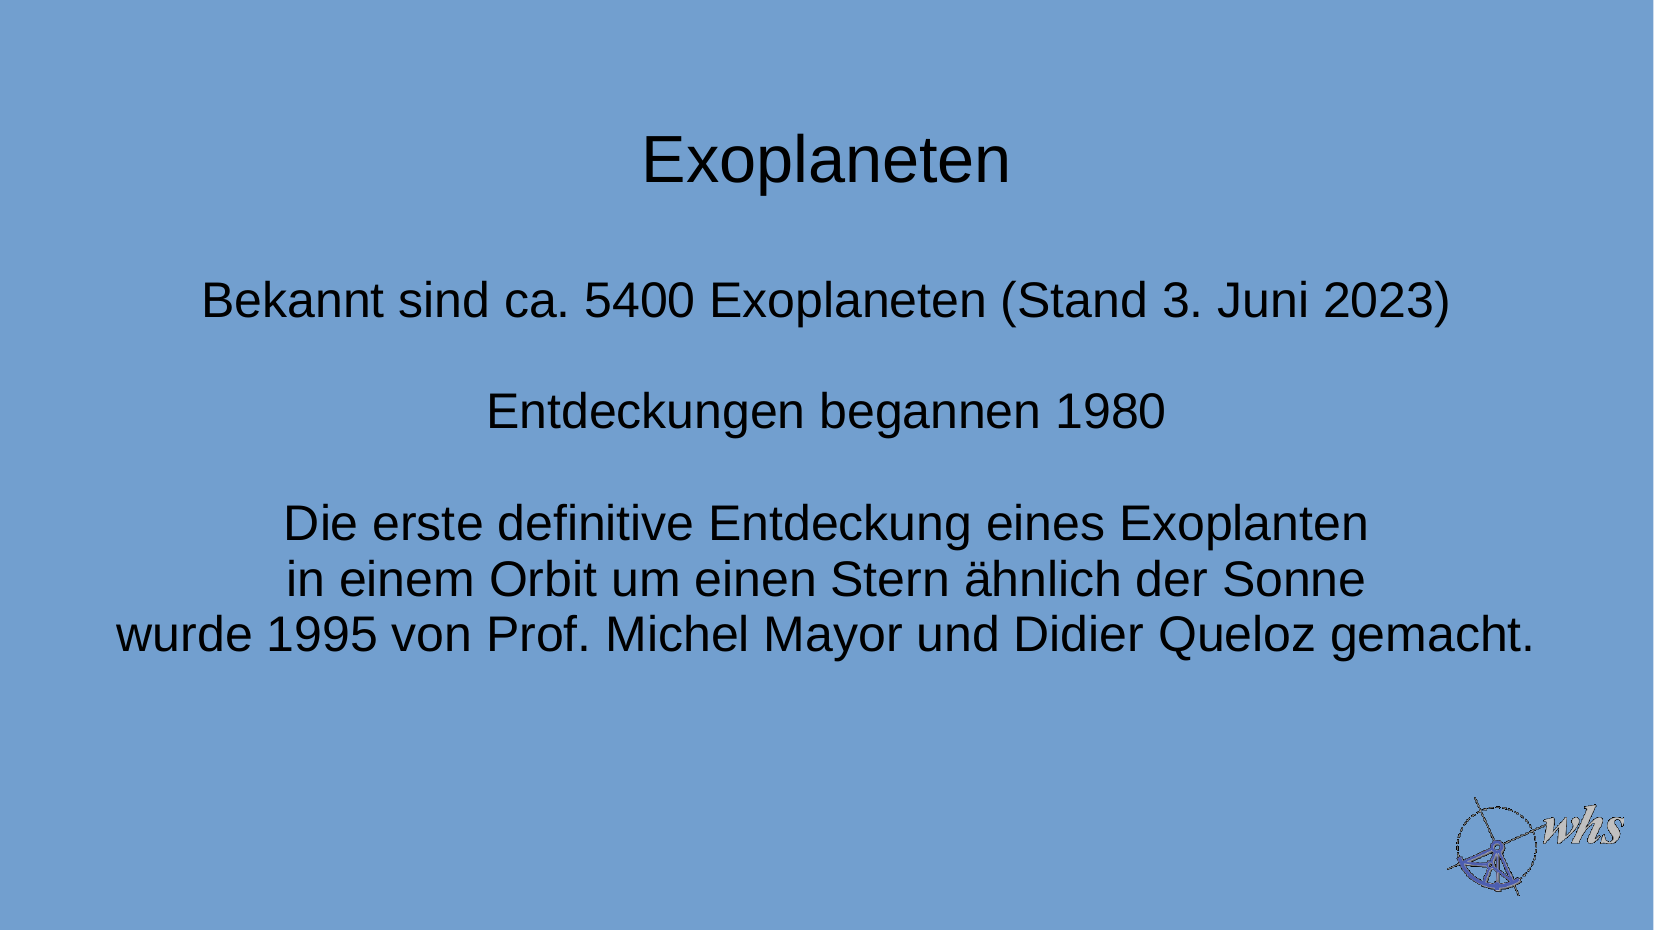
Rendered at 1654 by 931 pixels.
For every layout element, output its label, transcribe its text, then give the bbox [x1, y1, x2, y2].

picture [1446, 797, 1624, 896]
text_box Exoplaneten Bekannt sind ca. 5400 Exoplaneten (Stand 3. Juni 2023) Entdeckungen begannen 1980 Die erste definitive Entdeckung eines Exoplanten in einem Orbit um einen Stern ähnlich der Sonne wurde 1995 von Prof. Michel Mayor und Didier Queloz gemacht. [29, 29, 1625, 931]
